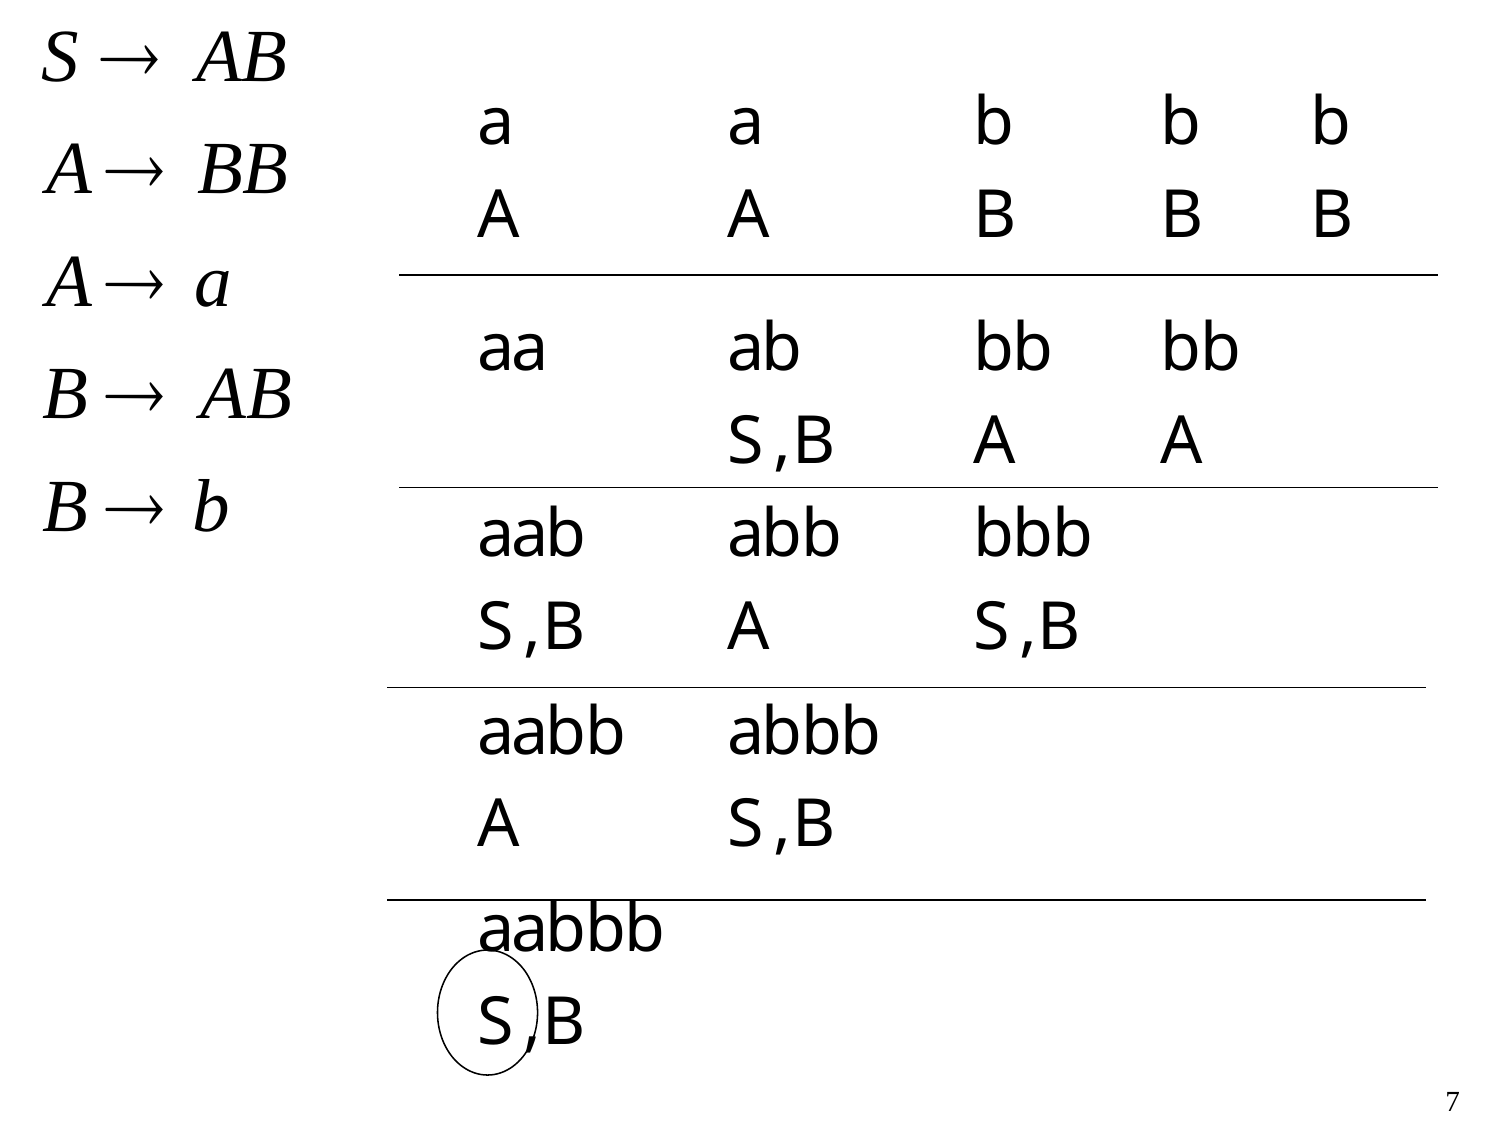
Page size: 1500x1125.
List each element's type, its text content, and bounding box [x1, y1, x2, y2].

text_box <number> [1162, 1093, 1476, 1125]
chart [37, 24, 296, 538]
chart [387, 0, 1500, 1093]
